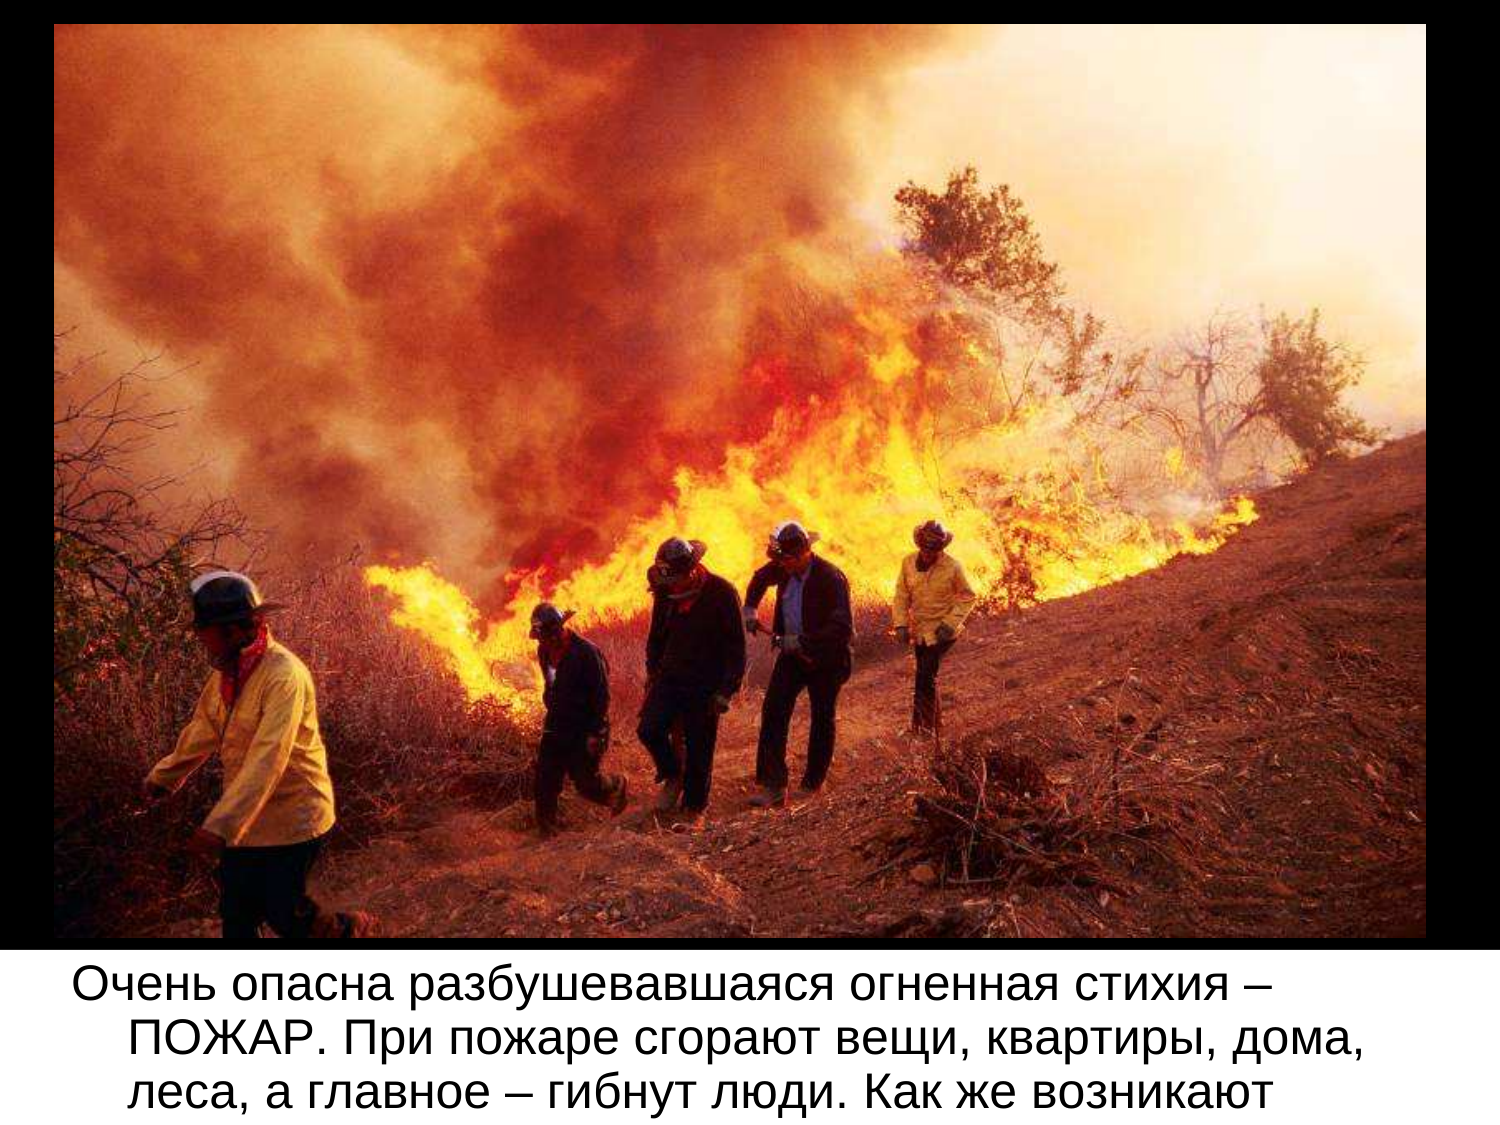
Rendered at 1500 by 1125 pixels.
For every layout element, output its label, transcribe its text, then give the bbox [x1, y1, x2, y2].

list Очень опасна разбушевавшаяся огненная стихия – ПОЖАР. При пожаре сгорают вещи, квартиры, дома, леса, а главное – гибнут люди. Как же возникают пожары? [0, 949, 1500, 1125]
picture [54, 24, 1426, 938]
